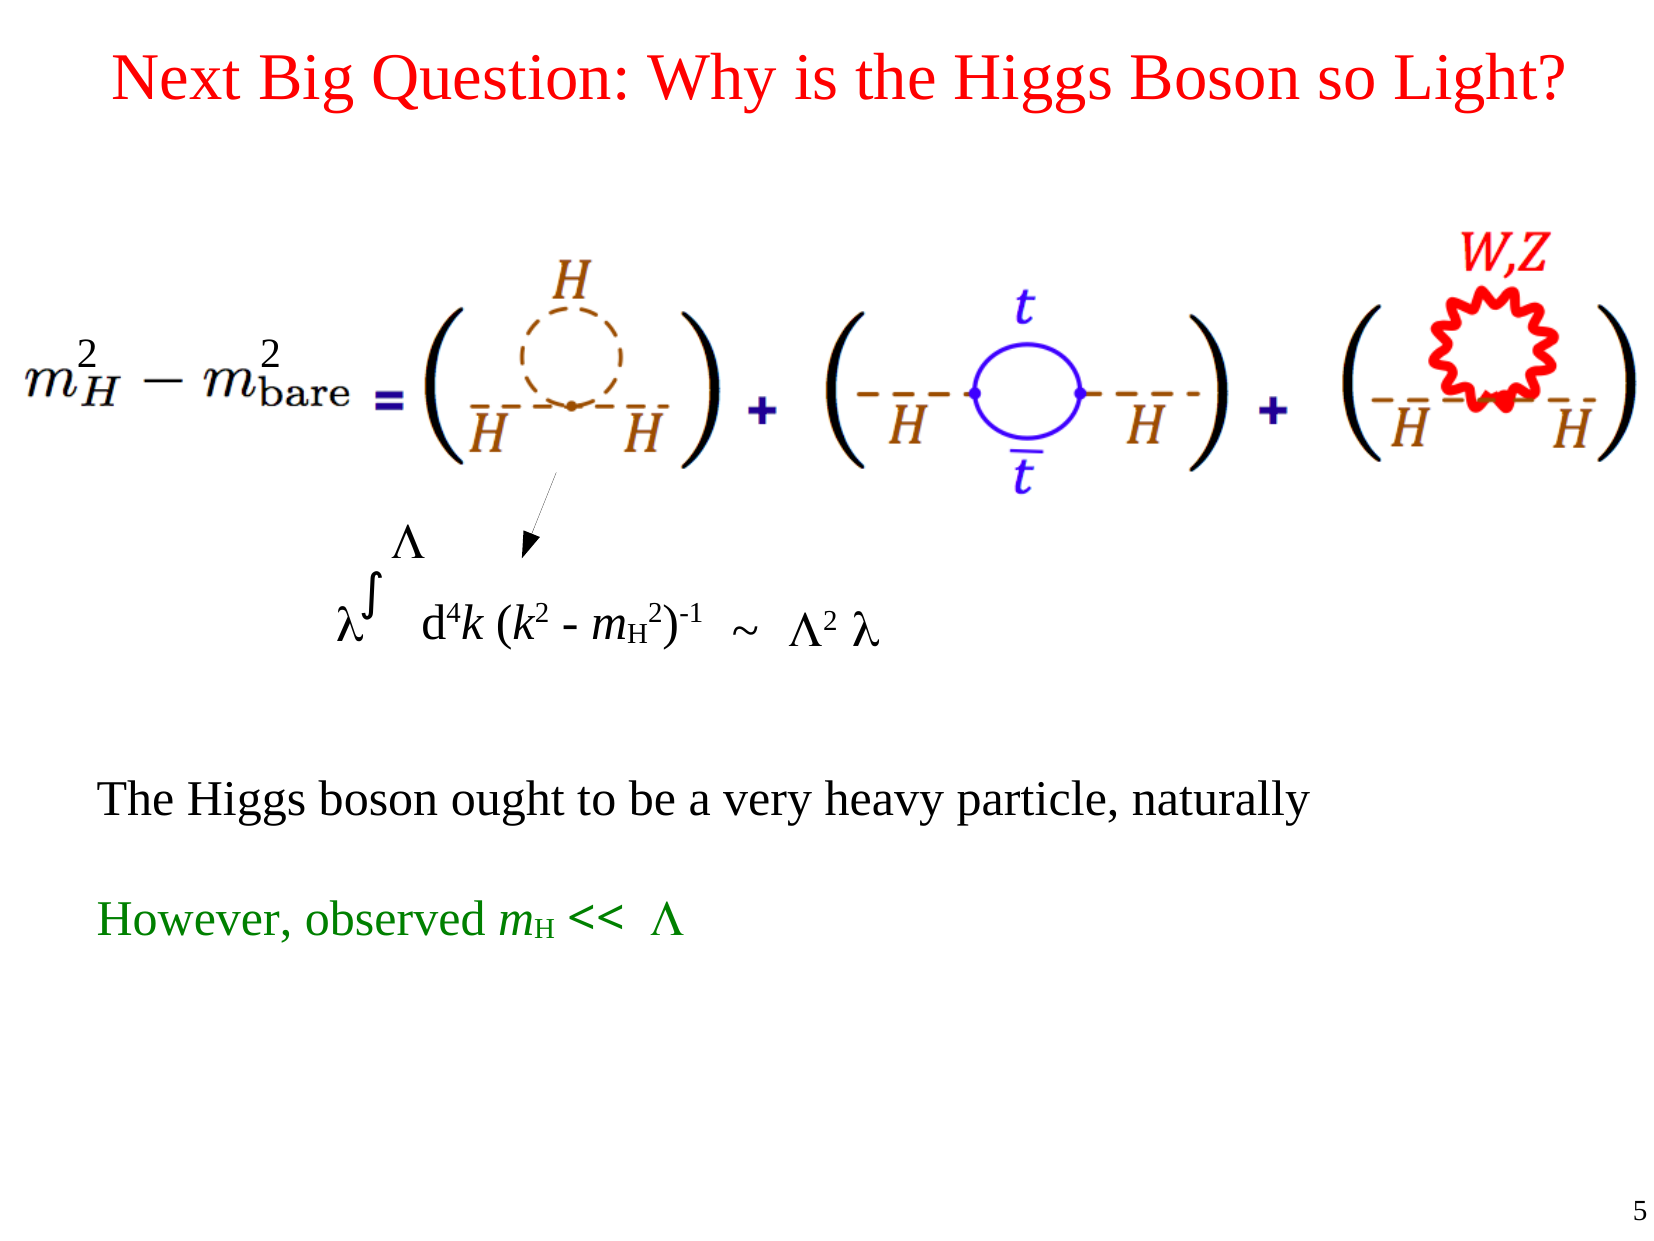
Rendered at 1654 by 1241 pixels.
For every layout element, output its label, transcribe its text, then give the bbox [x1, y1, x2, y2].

text_box 2 [259, 330, 286, 390]
text_box Λ2 λ [788, 609, 885, 667]
text_box ∫ [358, 556, 426, 688]
text_box λ [336, 607, 364, 658]
text_box d4k (k2 - mH2)-1 [421, 594, 704, 669]
text_box The Higgs boson ought to be a very heavy particle, naturally However, observed mH << Λ [96, 770, 1310, 957]
text_box ~ [731, 603, 772, 659]
text_box Λ [390, 524, 426, 575]
title Next Big Question: Why is the Higgs Boson so Light? [93, 0, 1589, 172]
picture [7, 225, 1648, 526]
text_box 2 [76, 330, 102, 390]
